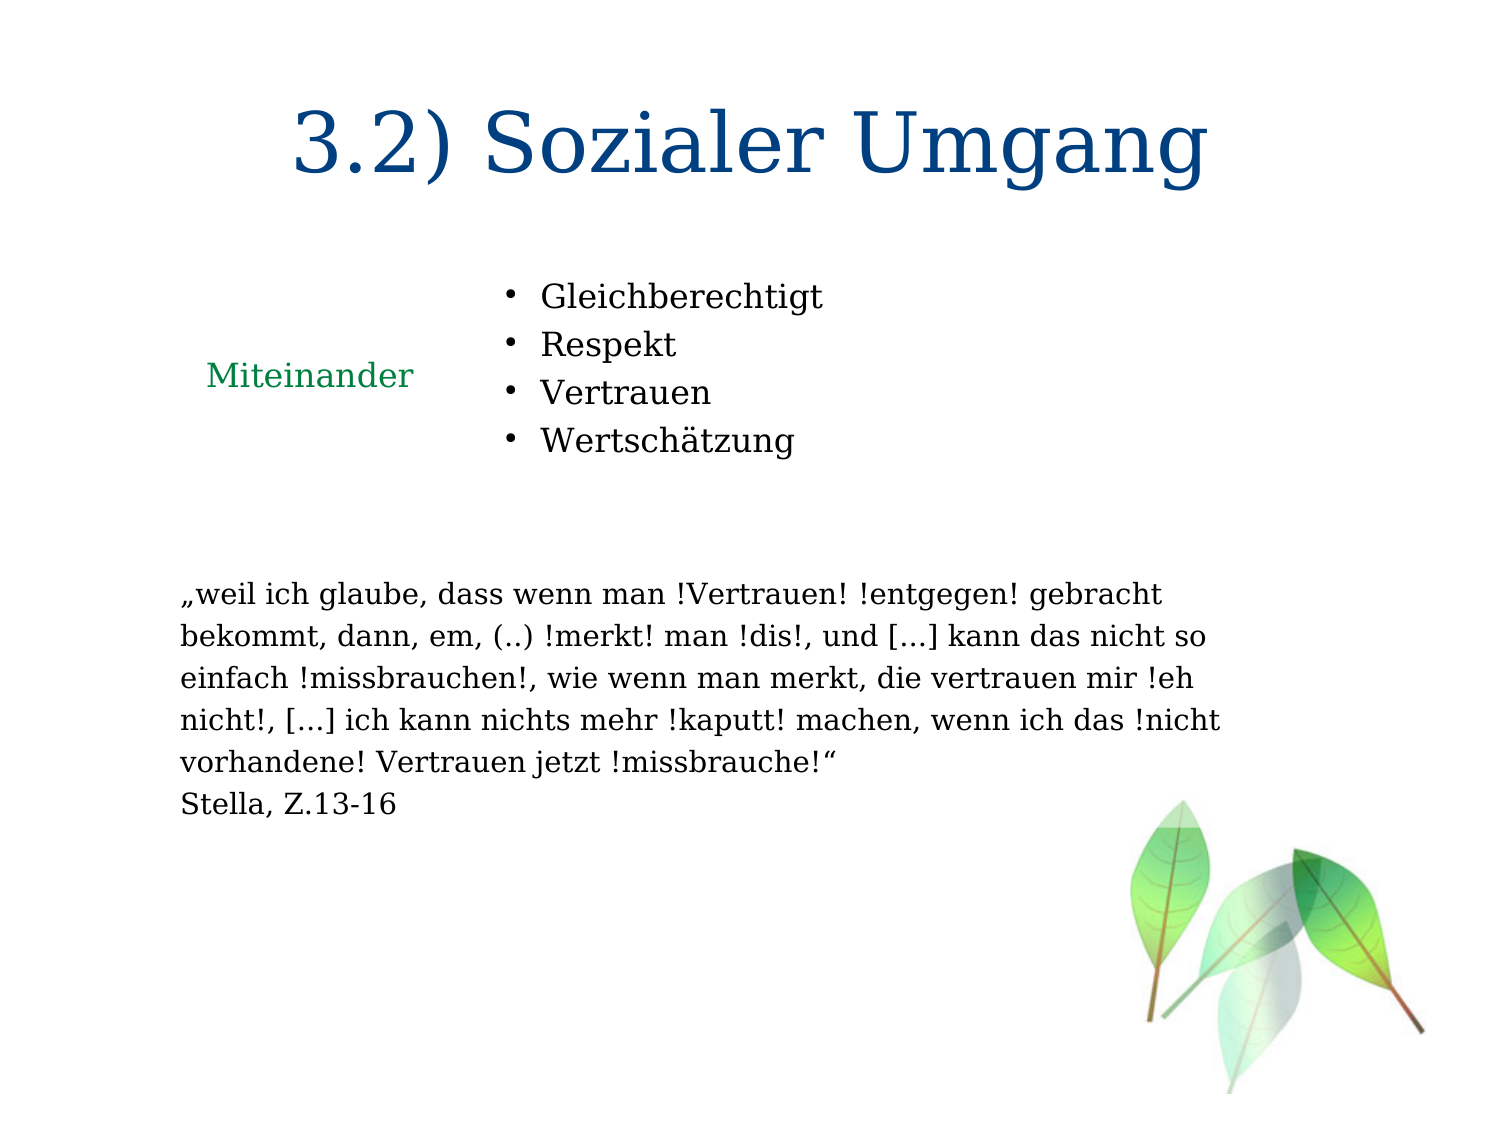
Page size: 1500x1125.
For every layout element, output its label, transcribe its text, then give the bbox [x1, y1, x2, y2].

title 3.2) Sozialer Umgang [75, 45, 1426, 233]
text_box Gleichberechtigt Respekt Vertrauen Wertschätzung [454, 259, 1341, 459]
text_box „weil ich glaube, dass wenn man !Vertrauen! !entgegen! gebracht bekommt, dann, em, (..) !merkt! man !dis!, und [...] kann das nicht so einfach !missbrauchen!, wie wenn man merkt, die vertrauen mir !eh nicht!, [...] ich kann nichts mehr !kaputt! machen, wenn ich das !nicht vorhandene! Vertrauen jetzt !missbrauche!“ Stella, Z.13-16 [165, 561, 1241, 821]
picture [1130, 799, 1426, 1094]
text_box Miteinander [135, 338, 454, 394]
